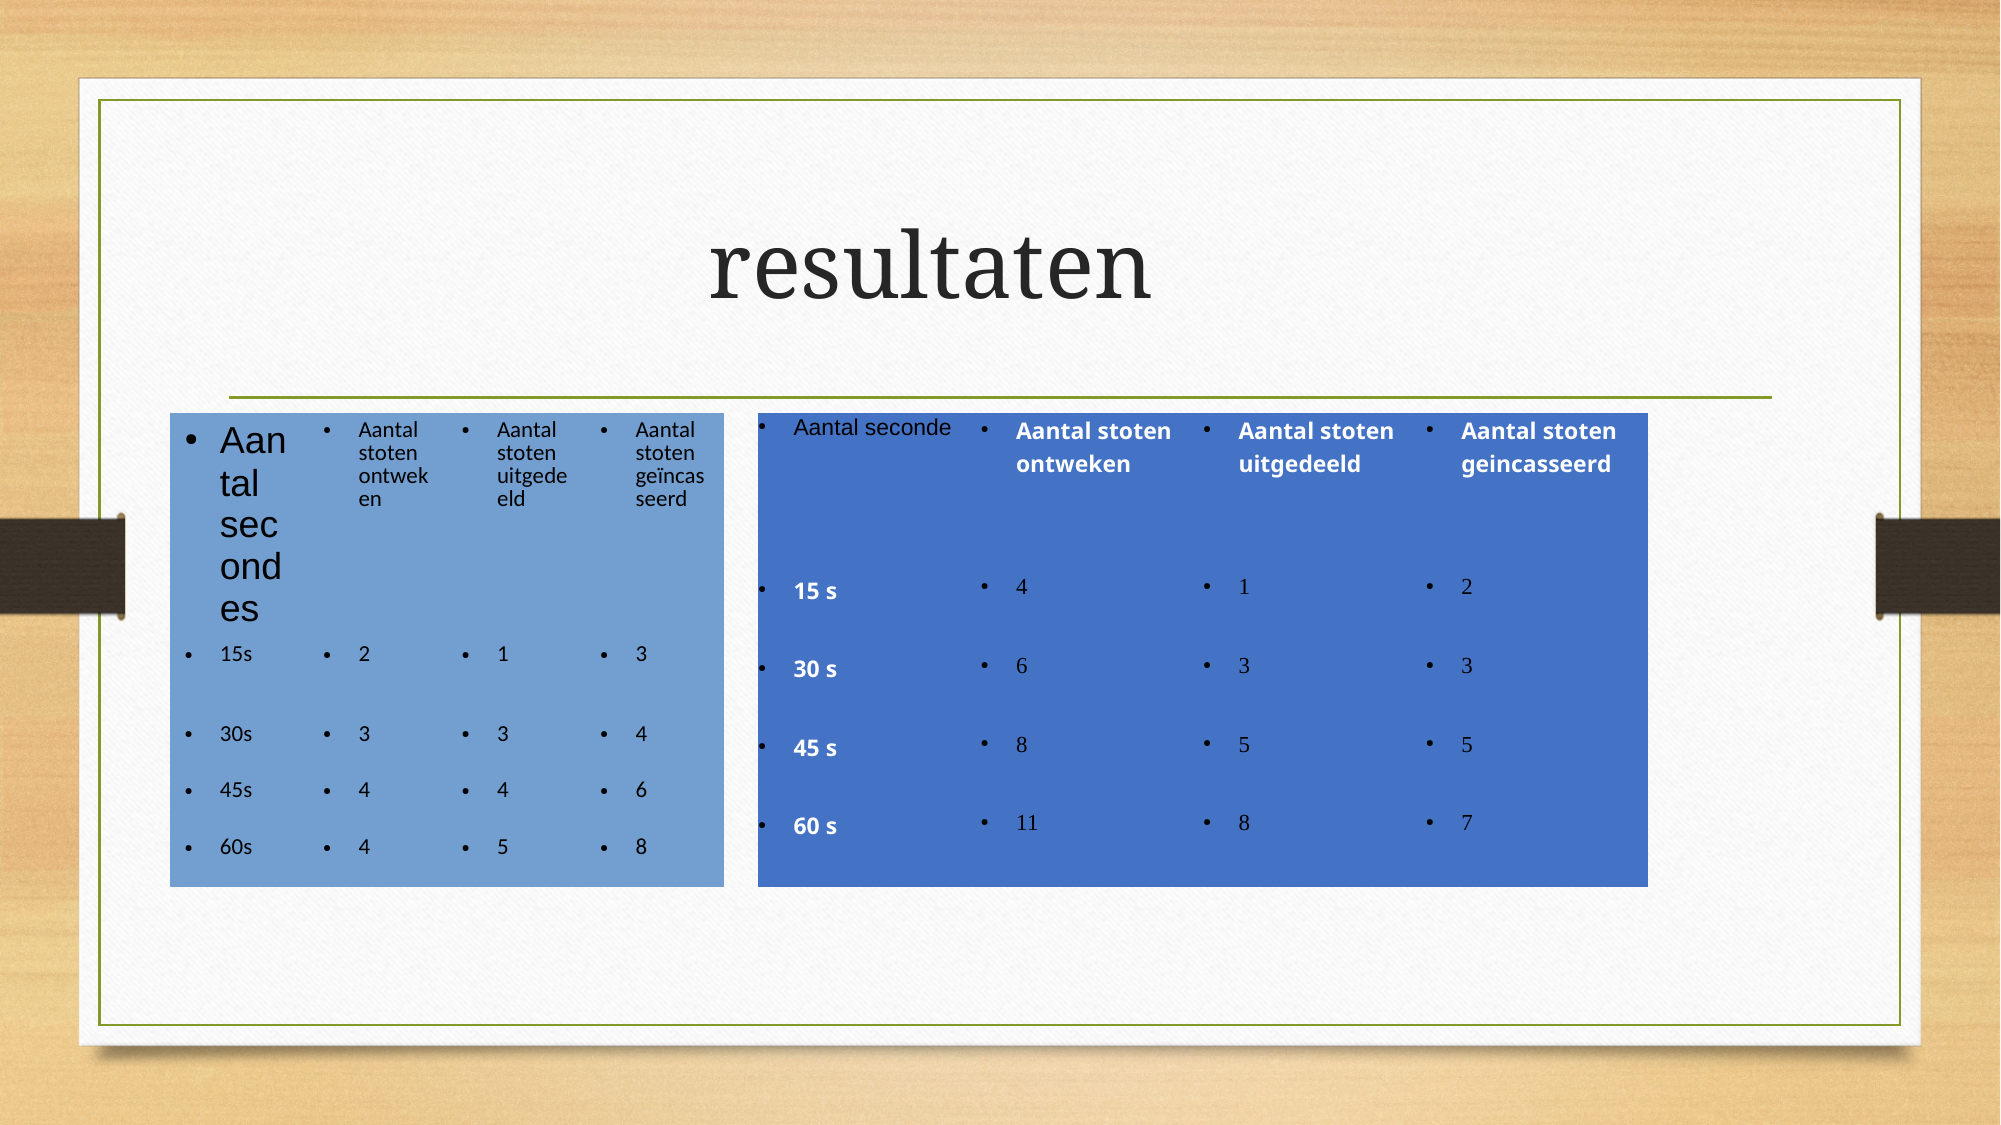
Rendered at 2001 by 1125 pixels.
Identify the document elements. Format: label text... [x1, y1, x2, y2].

table_cell 3 [308, 717, 447, 773]
table_cell 45 s [758, 730, 981, 808]
table_cell 8 [585, 830, 724, 887]
table_cell 2 [1426, 573, 1648, 651]
table_cell 3 [585, 637, 724, 717]
table_header Aantal stoten uitgedeeld [1203, 413, 1426, 573]
table_cell 3 [1203, 651, 1426, 730]
table_header Aantal stoten uitgedeeld [447, 413, 585, 637]
table_header Aantal seconde [758, 413, 981, 573]
table_cell 3 [1426, 651, 1648, 730]
table_cell 8 [981, 730, 1203, 808]
table_cell 1 [1203, 573, 1426, 651]
table_cell 4 [447, 773, 585, 830]
table_cell 60s [170, 830, 308, 887]
table_cell 45s [170, 773, 308, 830]
table_cell 30s [170, 717, 308, 773]
table_cell 2 [308, 637, 447, 717]
table_cell 15 s [758, 573, 981, 651]
table_cell 3 [447, 717, 585, 773]
table_cell 6 [585, 773, 724, 830]
table_header Aantal stoten ontweken [308, 413, 447, 637]
table_header Aantal stoten geïncasseerd [585, 413, 724, 637]
table_cell 4 [585, 717, 724, 773]
table_cell 5 [447, 830, 585, 887]
table_cell 4 [308, 830, 447, 887]
table_cell 11 [981, 808, 1203, 887]
title resultaten [144, 154, 1720, 369]
table_cell 5 [1203, 730, 1426, 808]
table_header Aantal stoten ontweken [981, 413, 1203, 573]
table_cell 4 [308, 773, 447, 830]
table_cell 60 s [758, 808, 981, 887]
table_cell 6 [981, 651, 1203, 730]
table_cell 4 [981, 573, 1203, 651]
table_header Aantal secondes [170, 413, 308, 637]
table_cell 15s [170, 637, 308, 717]
table_cell 1 [447, 637, 585, 717]
table_cell 7 [1426, 808, 1648, 887]
table_cell 8 [1203, 808, 1426, 887]
table_cell 30 s [758, 651, 981, 730]
table_header Aantal stoten geincasseerd [1426, 413, 1648, 573]
table_cell 5 [1426, 730, 1648, 808]
